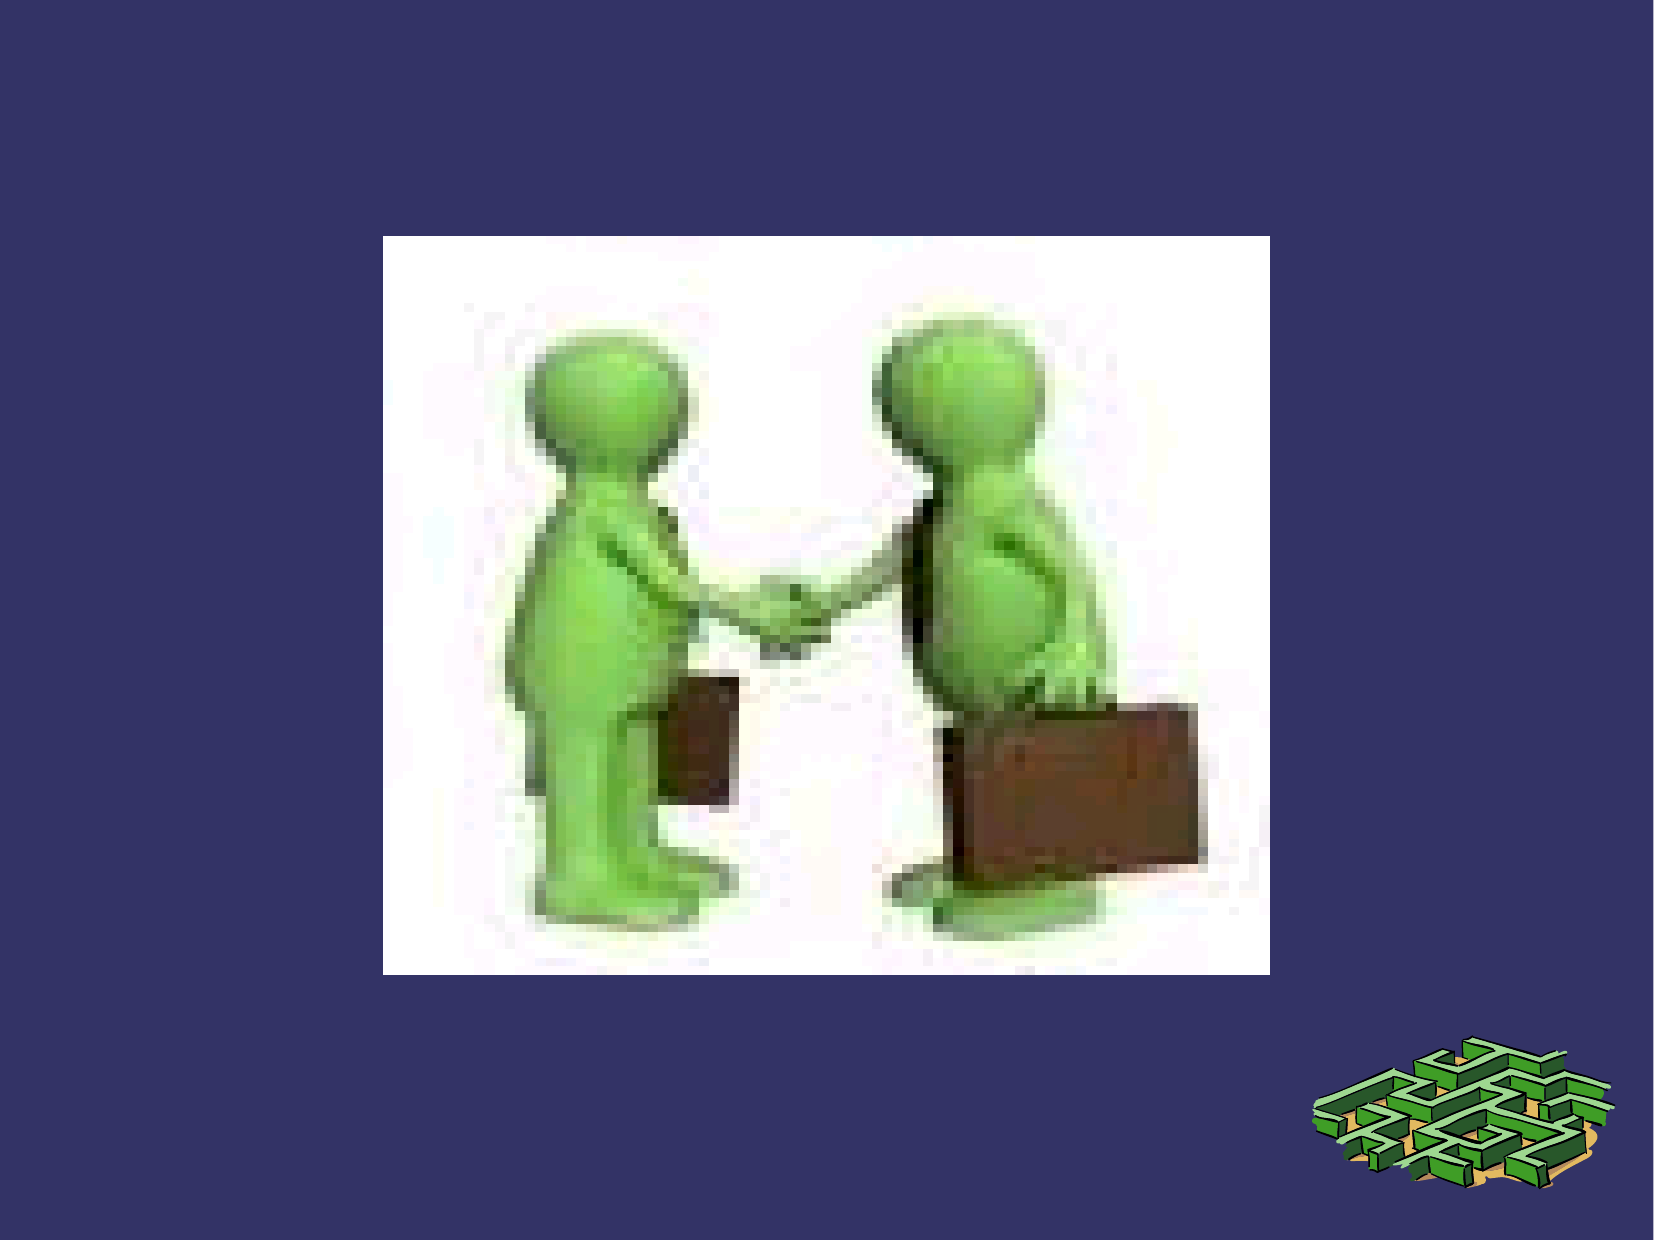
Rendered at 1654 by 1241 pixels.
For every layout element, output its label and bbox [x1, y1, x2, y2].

picture [383, 236, 1270, 975]
